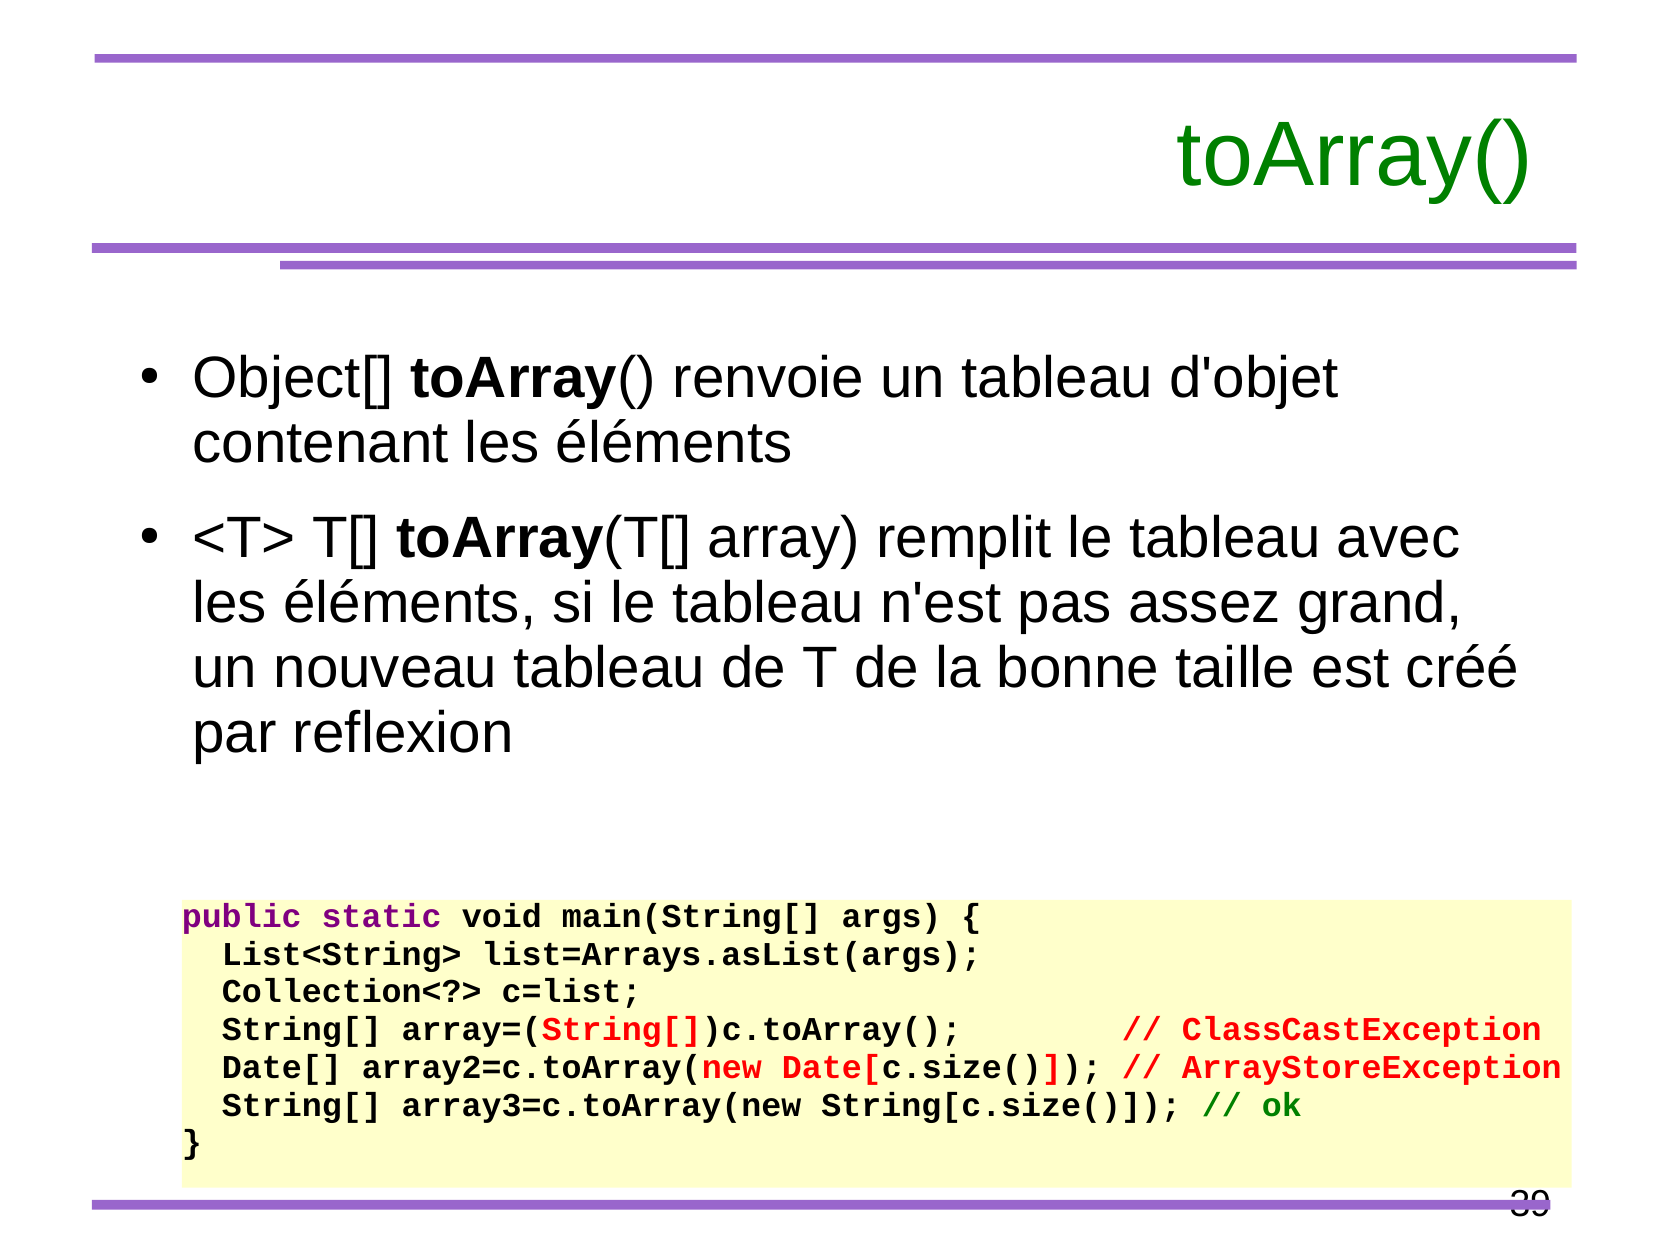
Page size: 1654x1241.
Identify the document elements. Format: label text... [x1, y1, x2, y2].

list Object[] toArray() renvoie un tableau d'objet contenant les éléments <T> T[] toArray(T[] array) remplit le tableau avec les éléments, si le tableau n'est pas assez grand, un nouveau tableau de T de la bonne taille est créé par reflexion [121, 344, 1534, 1127]
title toArray() [121, 49, 1534, 257]
text_box public static void main(String[] args) { List<String> list=Arrays.asList(args); Collection<?> c=list; String[] array=(String[])c.toArray(); // ClassCastException Date[] array2=c.toArray(new Date[c.size()]); // ArrayStoreException String[] array3=c.toArray(new String[c.size()]); // ok } [181, 899, 1572, 1188]
